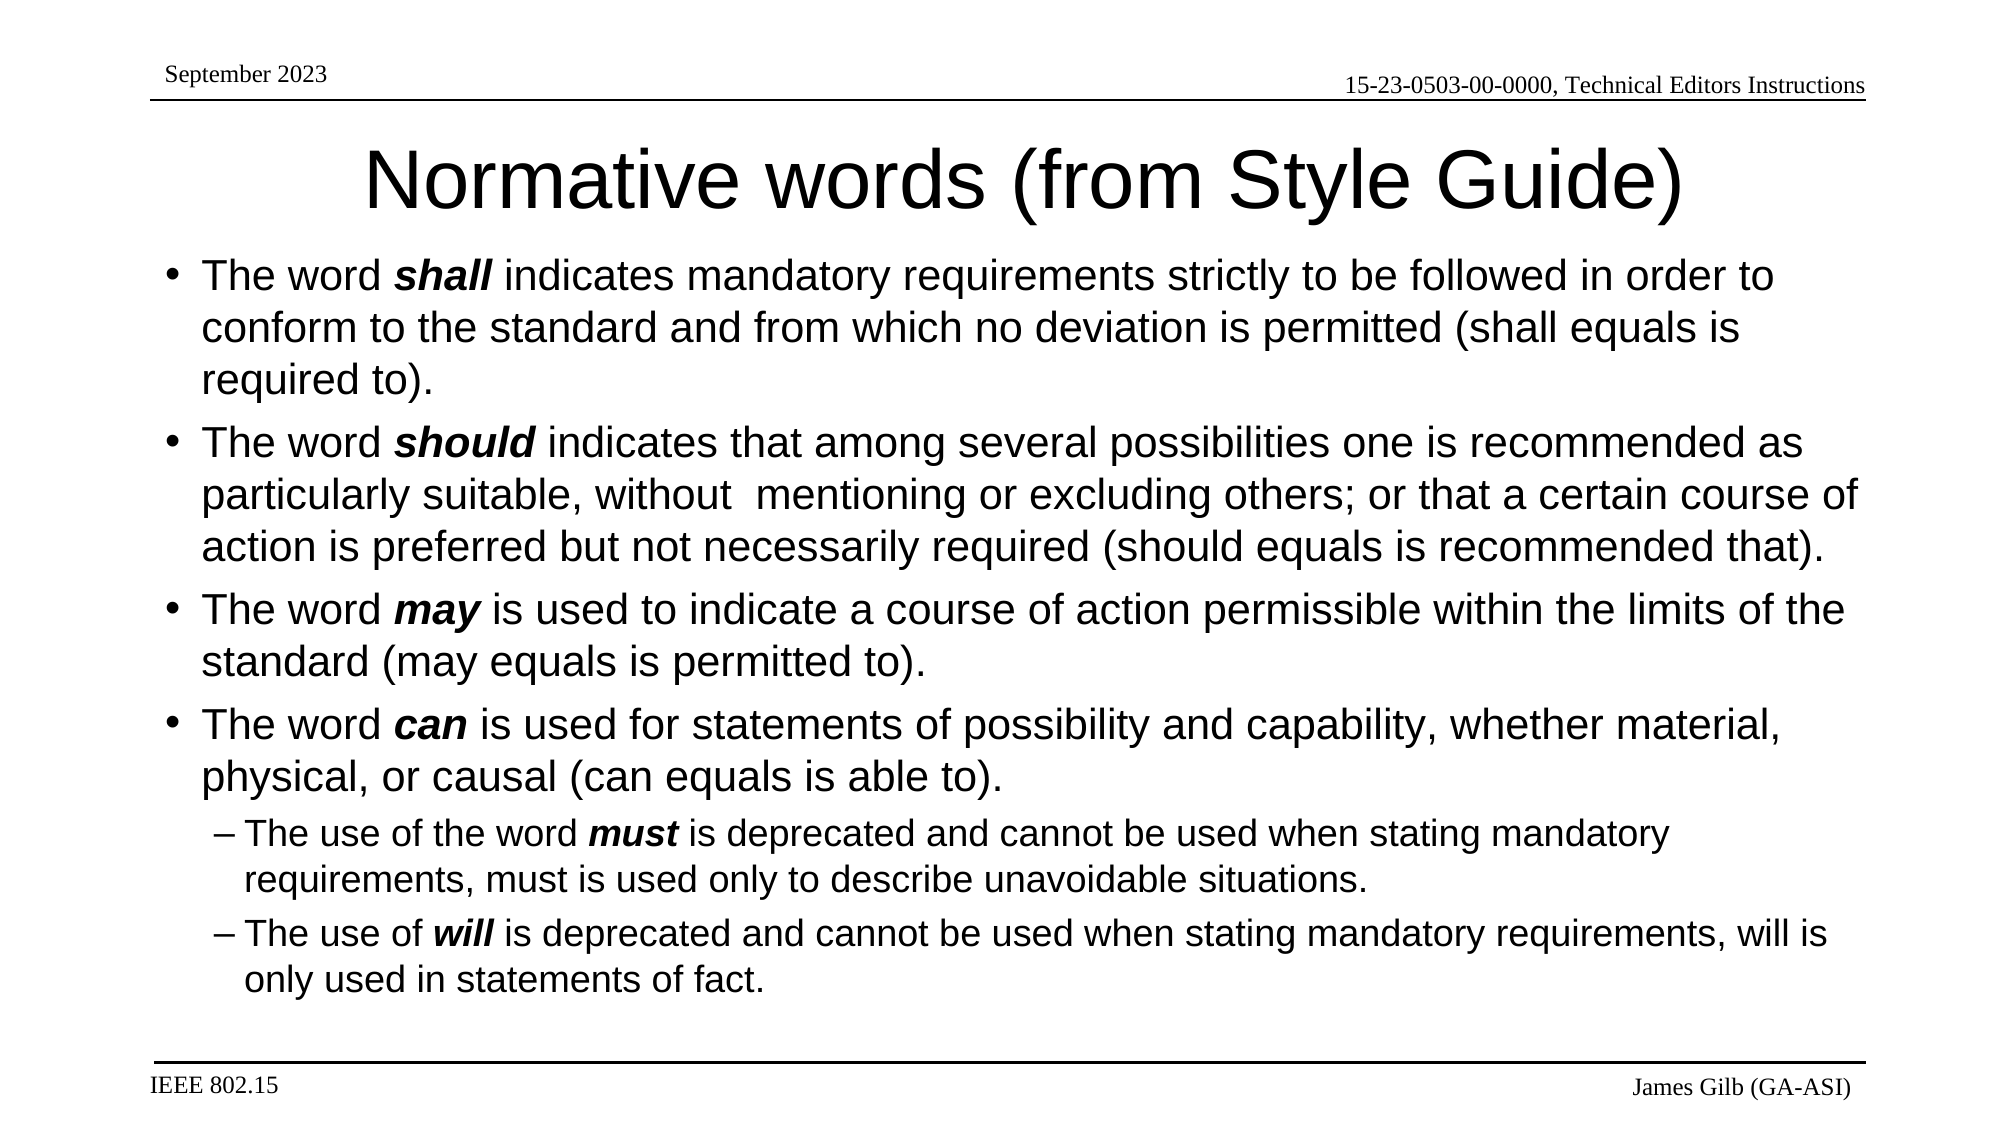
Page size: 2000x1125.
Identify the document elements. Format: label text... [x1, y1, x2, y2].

title Normative words (from Style Guide) [150, 112, 1900, 238]
list The word shall indicates mandatory requirements strictly to be followed in order to conform to the standard and from which no deviation is permitted (shall equals is required to). The word should indicates that among several possibilities one is recommended as particularly suitable, without mentioning or excluding others; or that a certain course of action is preferred but not necessarily required (should equals is recommended that). The word may is used to indicate a course of action permissible within the limits of the standard (may equals is permitted to). The word can is used for statements of possibility and capability, whether material, physical, or causal (can equals is able to). The use of the word must is deprecated and cannot be used when stating mandatory requirements, must is used only to describe unavoidable situations. The use of will is deprecated and cannot be used when stating mandatory requirements, will is only used in statements of fact. [149, 239, 1900, 1051]
